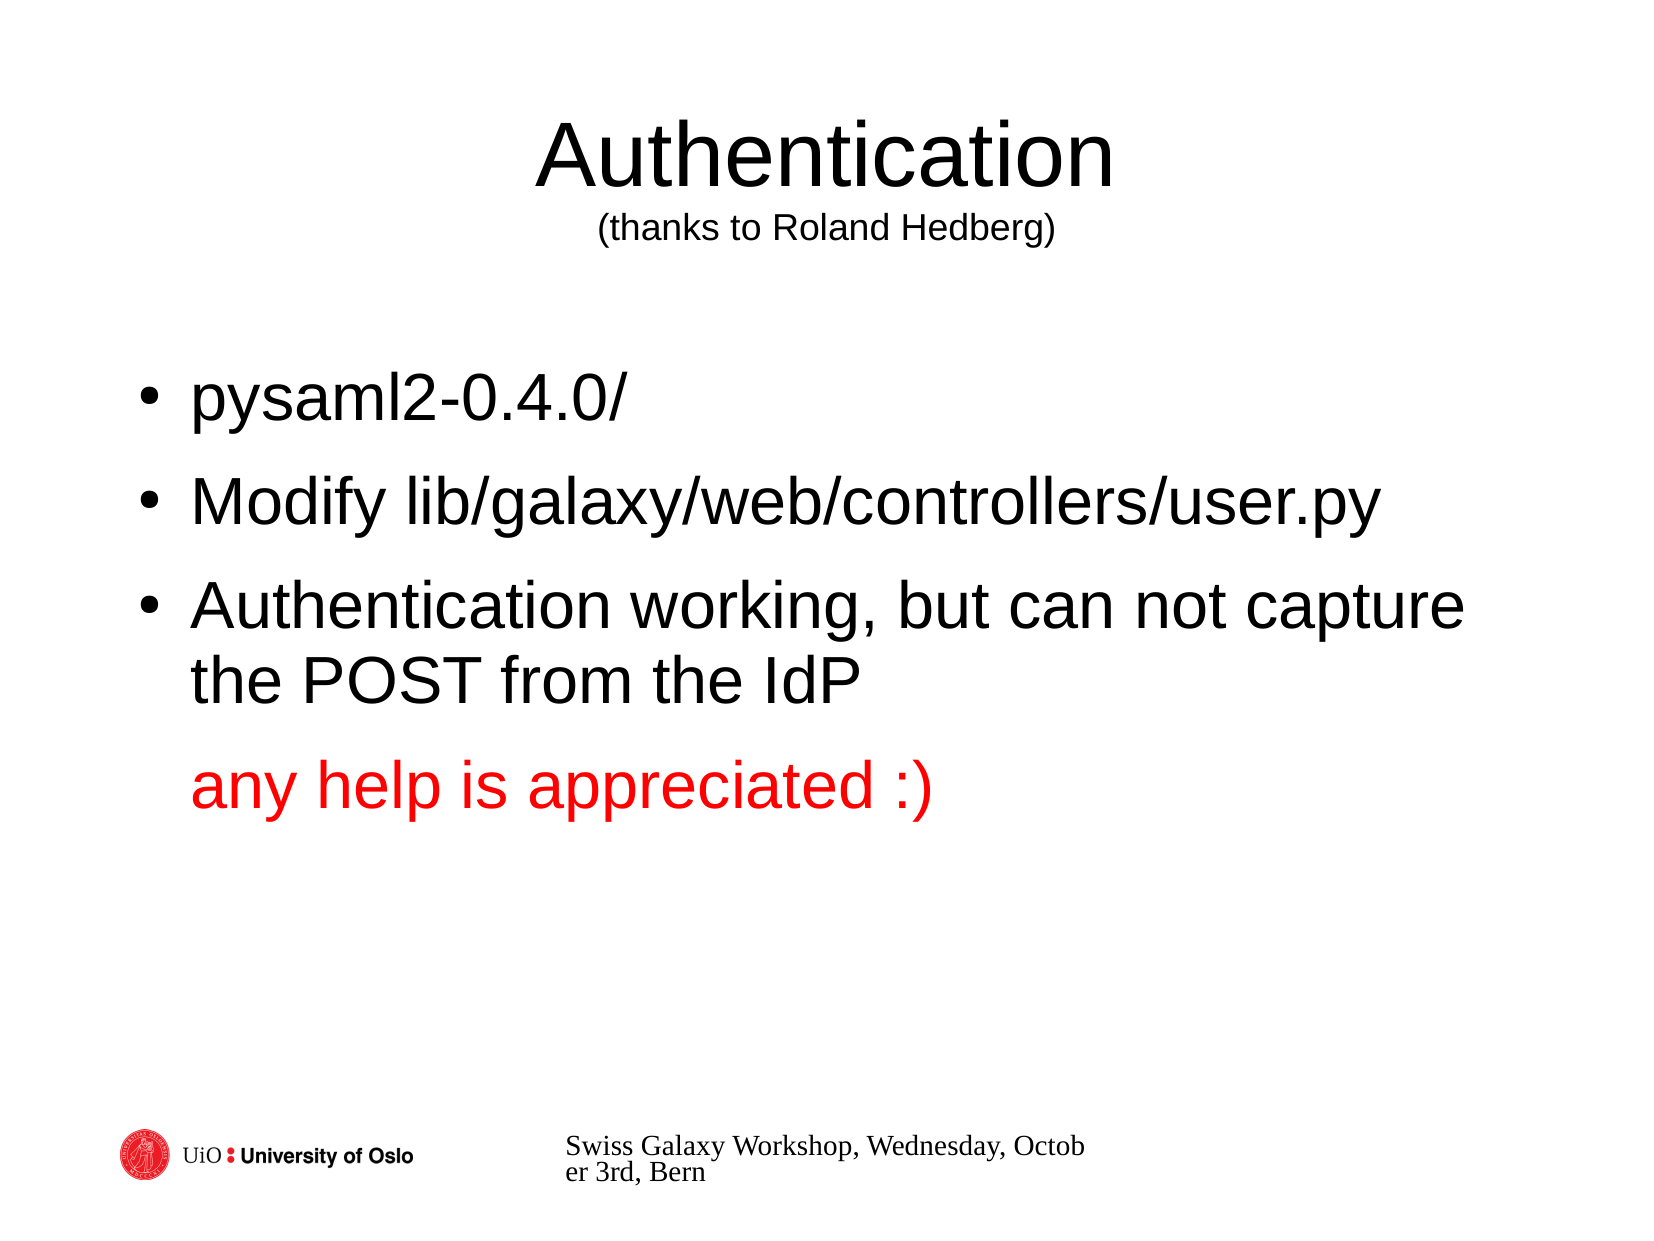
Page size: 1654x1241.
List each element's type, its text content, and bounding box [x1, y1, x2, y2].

list pysaml2-0.4.0/ Modify lib/galaxy/web/controllers/user.py Authentication working, but can not capture the POST from the IdP any help is appreciated :) [120, 360, 1576, 901]
picture [120, 1129, 413, 1180]
title Authentication (thanks to Roland Hedberg) [82, 72, 1571, 280]
